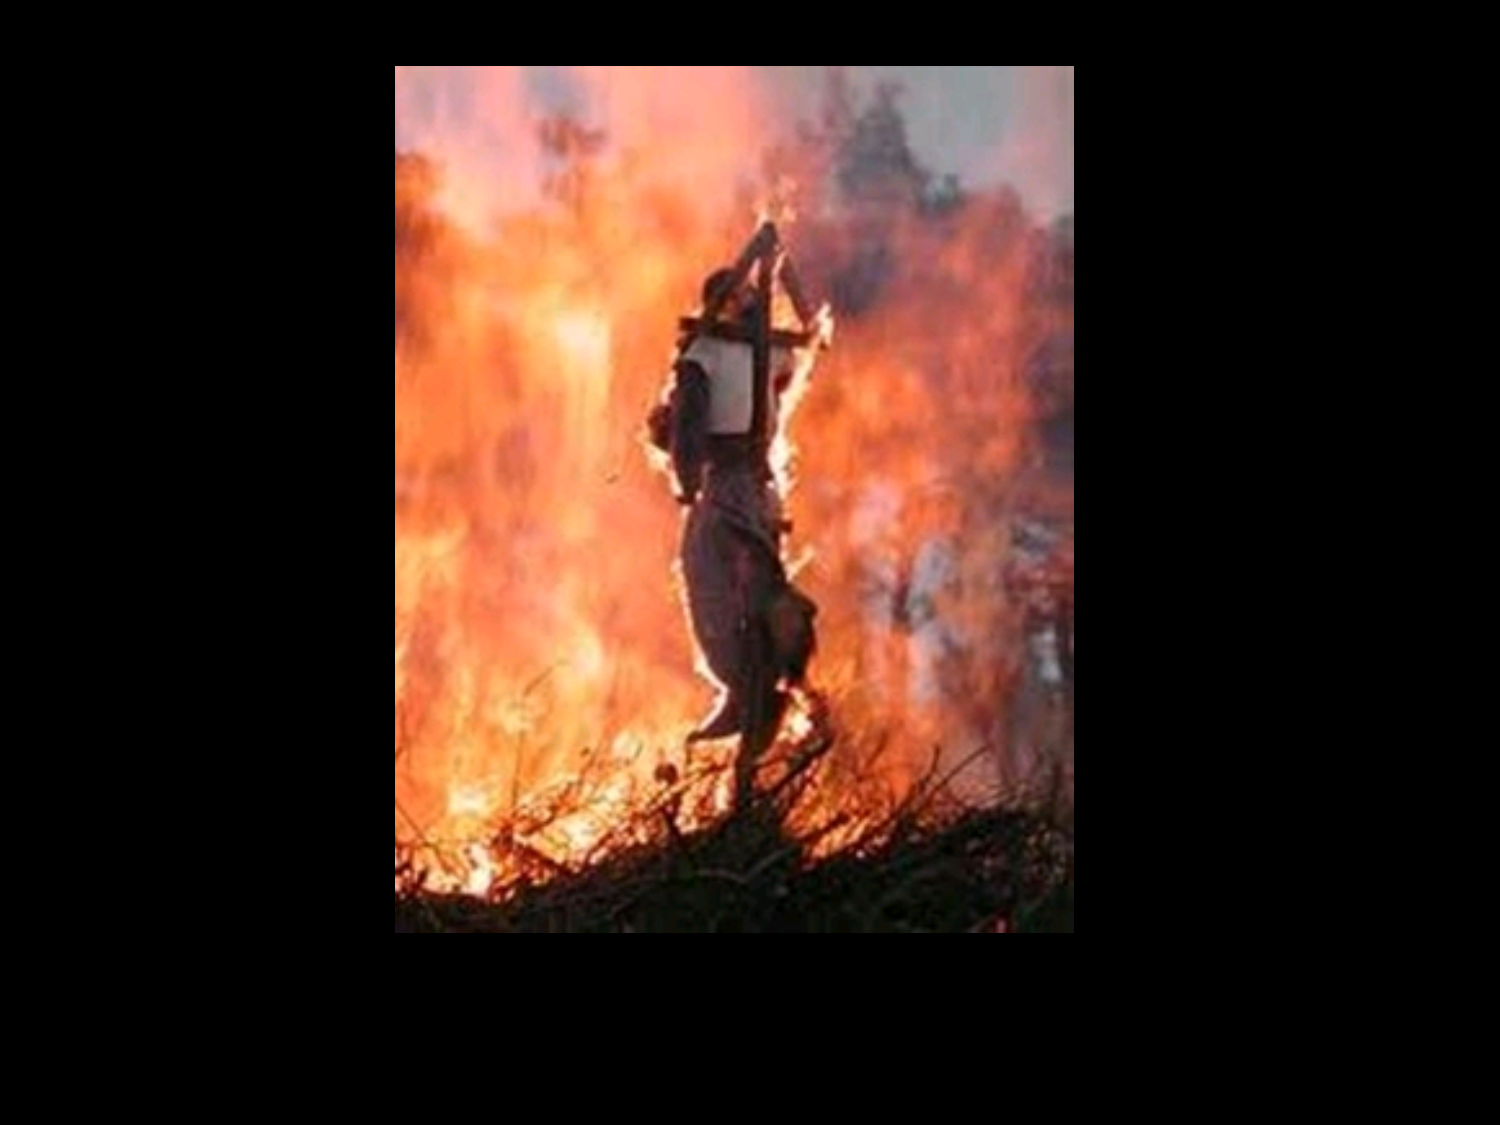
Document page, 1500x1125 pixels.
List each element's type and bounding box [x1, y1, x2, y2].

picture [395, 66, 1074, 933]
